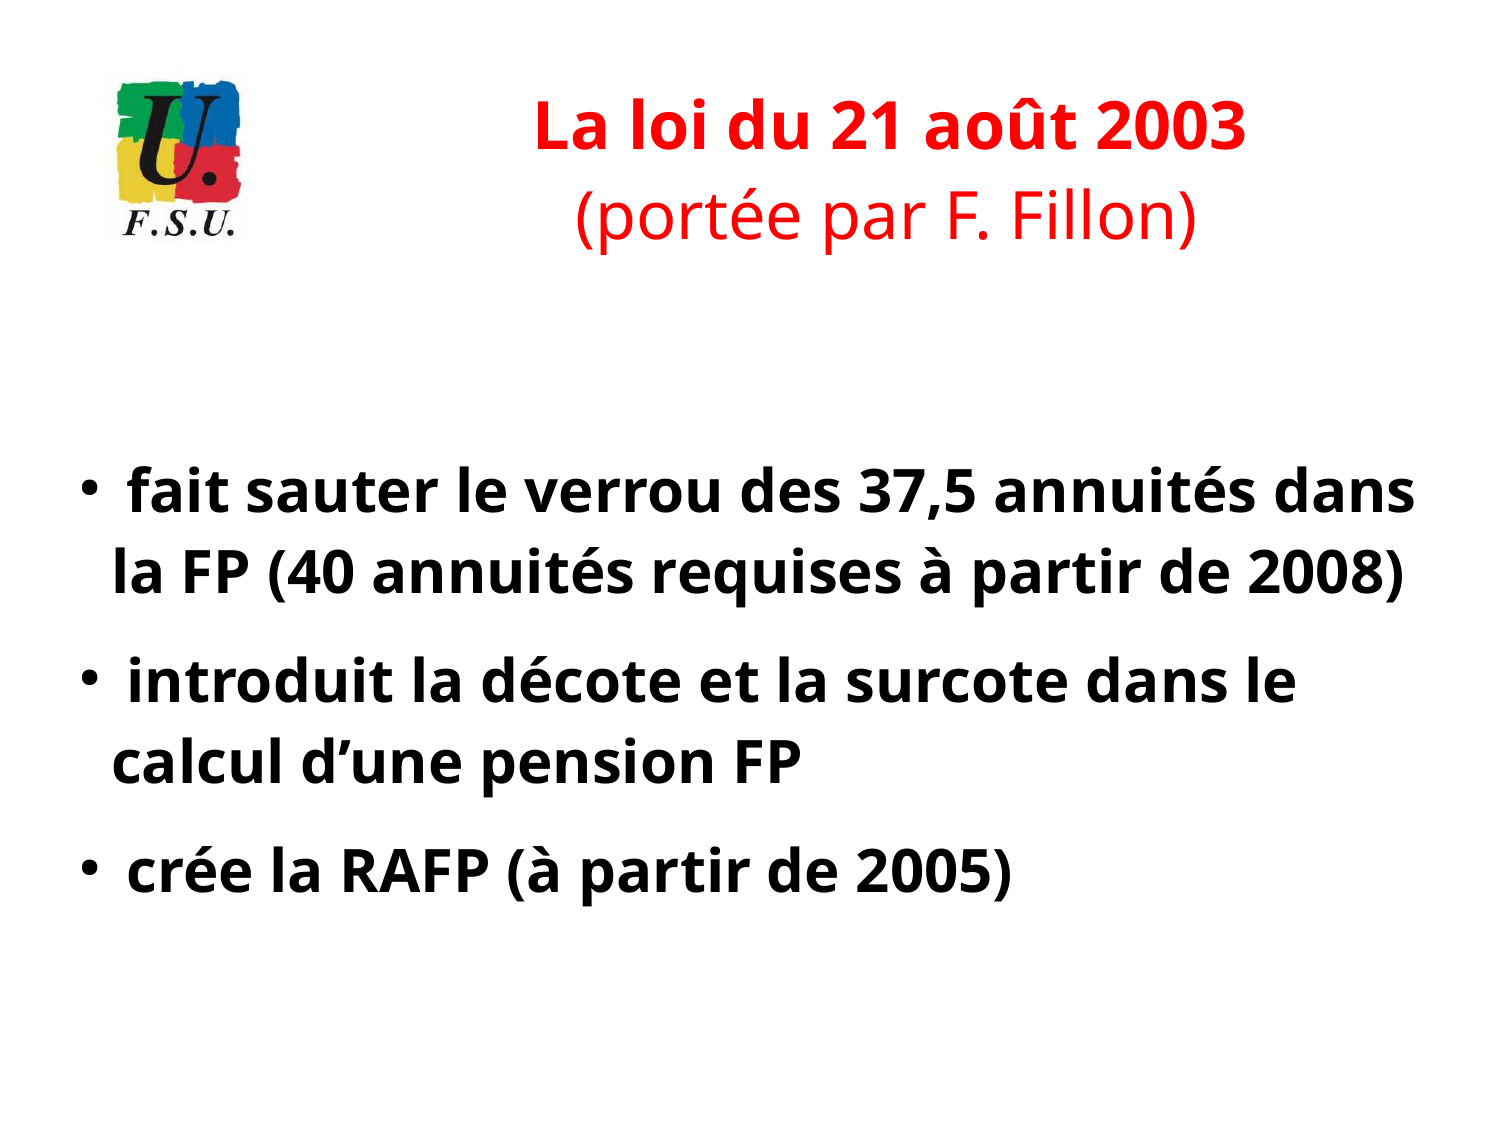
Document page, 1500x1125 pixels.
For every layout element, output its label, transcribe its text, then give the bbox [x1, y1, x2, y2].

title La loi du 21 août 2003 (portée par F. Fillon) [295, 47, 1425, 290]
picture [106, 70, 250, 242]
list fait sauter le verrou des 37,5 annuités dans la FP (40 annuités requises à partir de 2008) introduit la décote et la surcote dans le calcul d’une pension FP crée la RAFP (à partir de 2005) [79, 339, 1430, 993]
